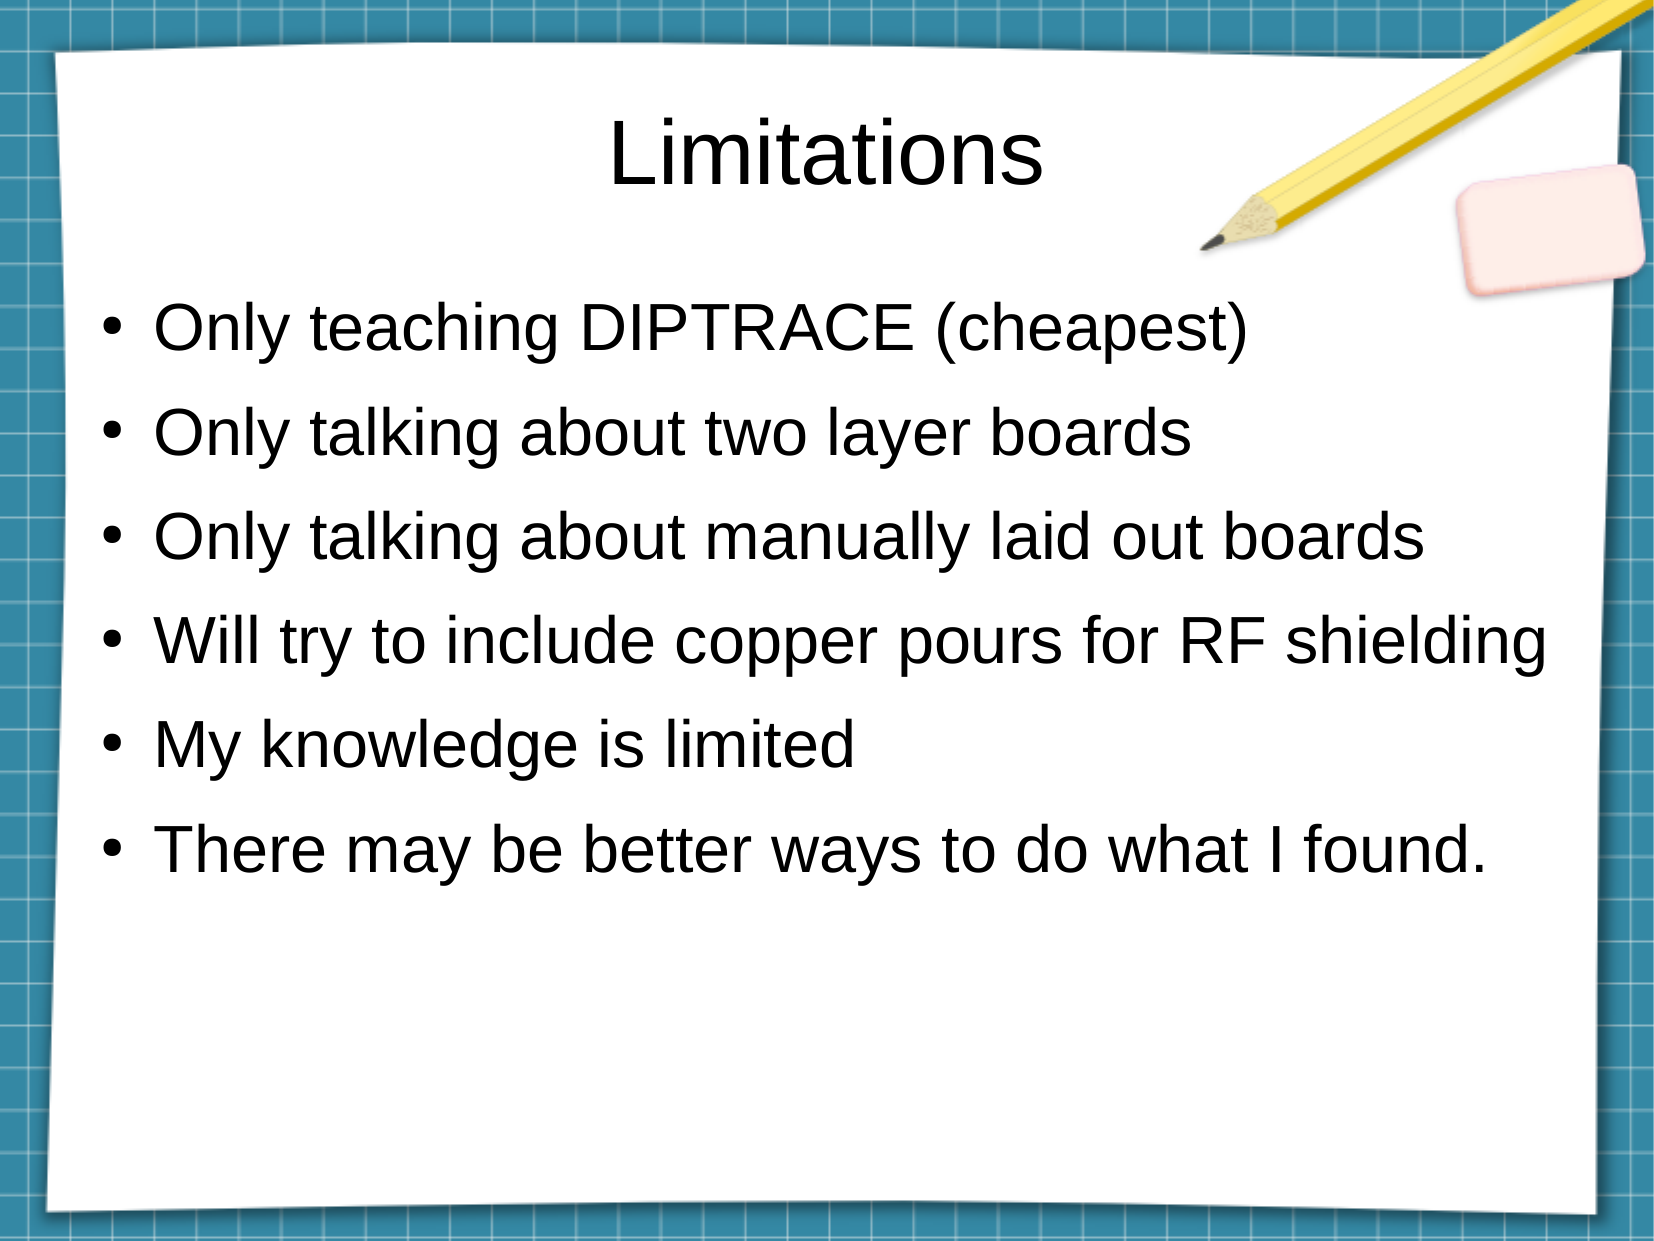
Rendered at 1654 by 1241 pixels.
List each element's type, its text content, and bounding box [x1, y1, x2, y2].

title Limitations [82, 49, 1571, 257]
list Only teaching DIPTRACE (cheapest) Only talking about two layer boards Only talking about manually laid out boards Will try to include copper pours for RF shielding My knowledge is limited There may be better ways to do what I found. [82, 290, 1571, 1010]
picture [0, 0, 1654, 1241]
